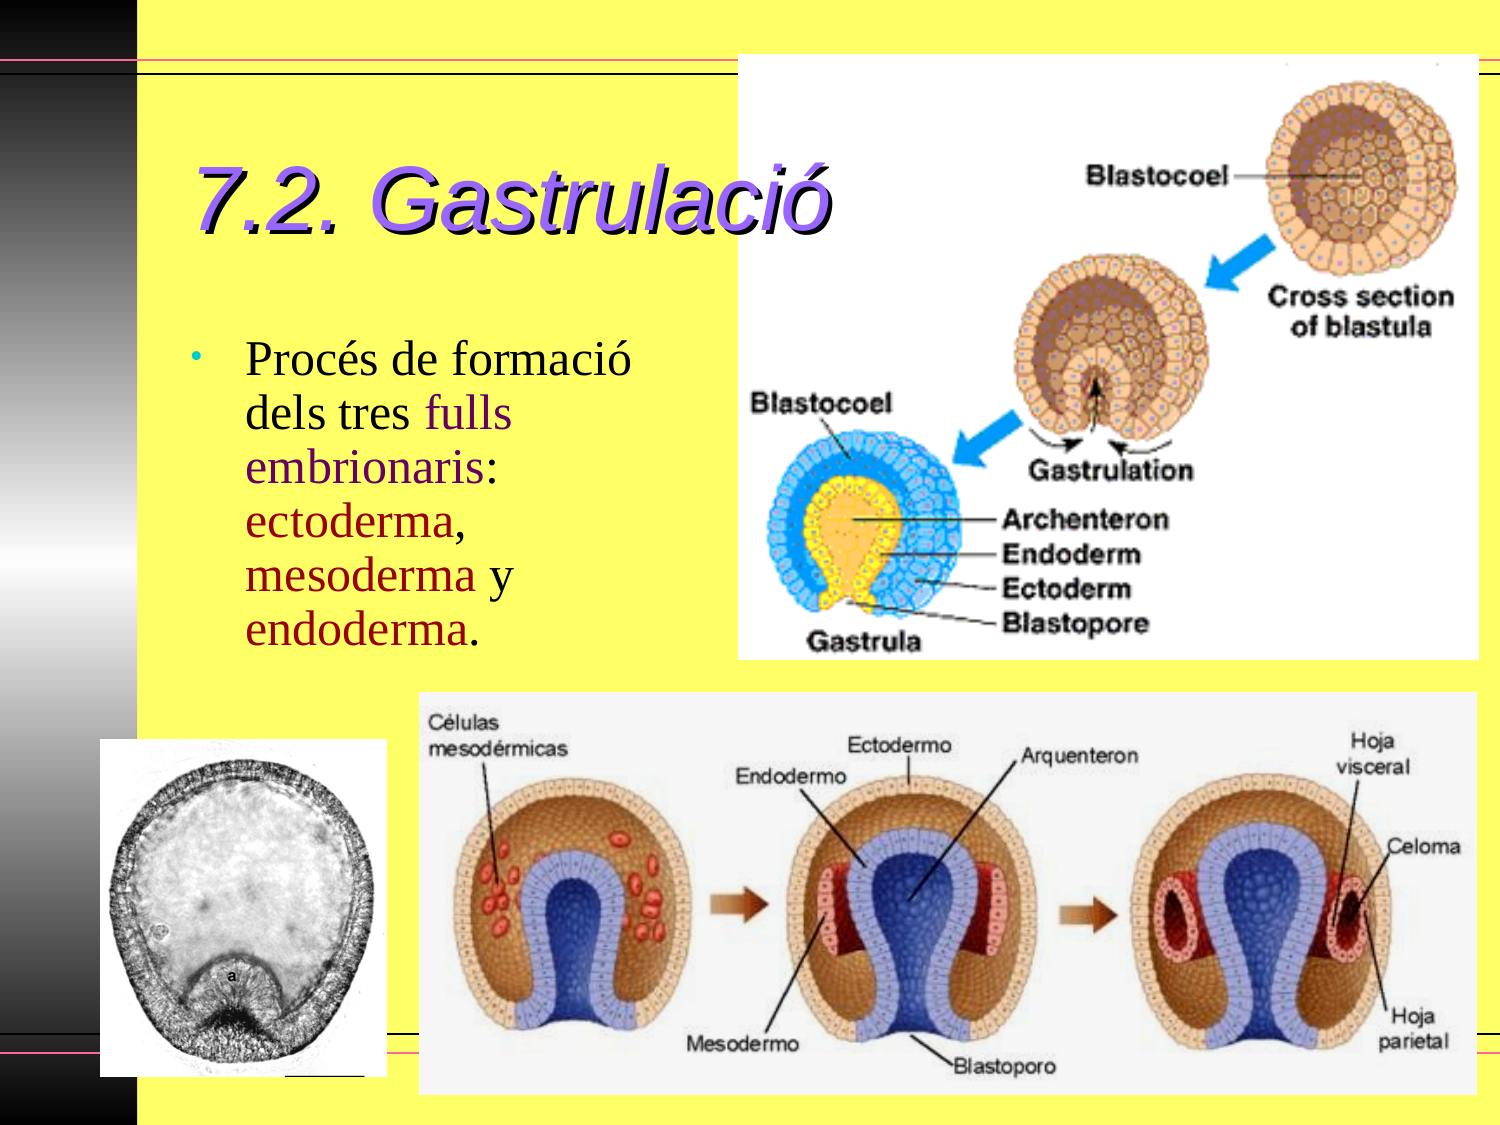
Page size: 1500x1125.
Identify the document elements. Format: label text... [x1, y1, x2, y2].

text_box 7.2. Gastrulació [174, 99, 1451, 288]
picture [738, 54, 1479, 660]
picture [419, 692, 1477, 1095]
text_box Procés de formació dels tres fulls embrionaris: ectoderma, mesoderma y endoderma. [174, 324, 715, 680]
picture [100, 739, 387, 1077]
